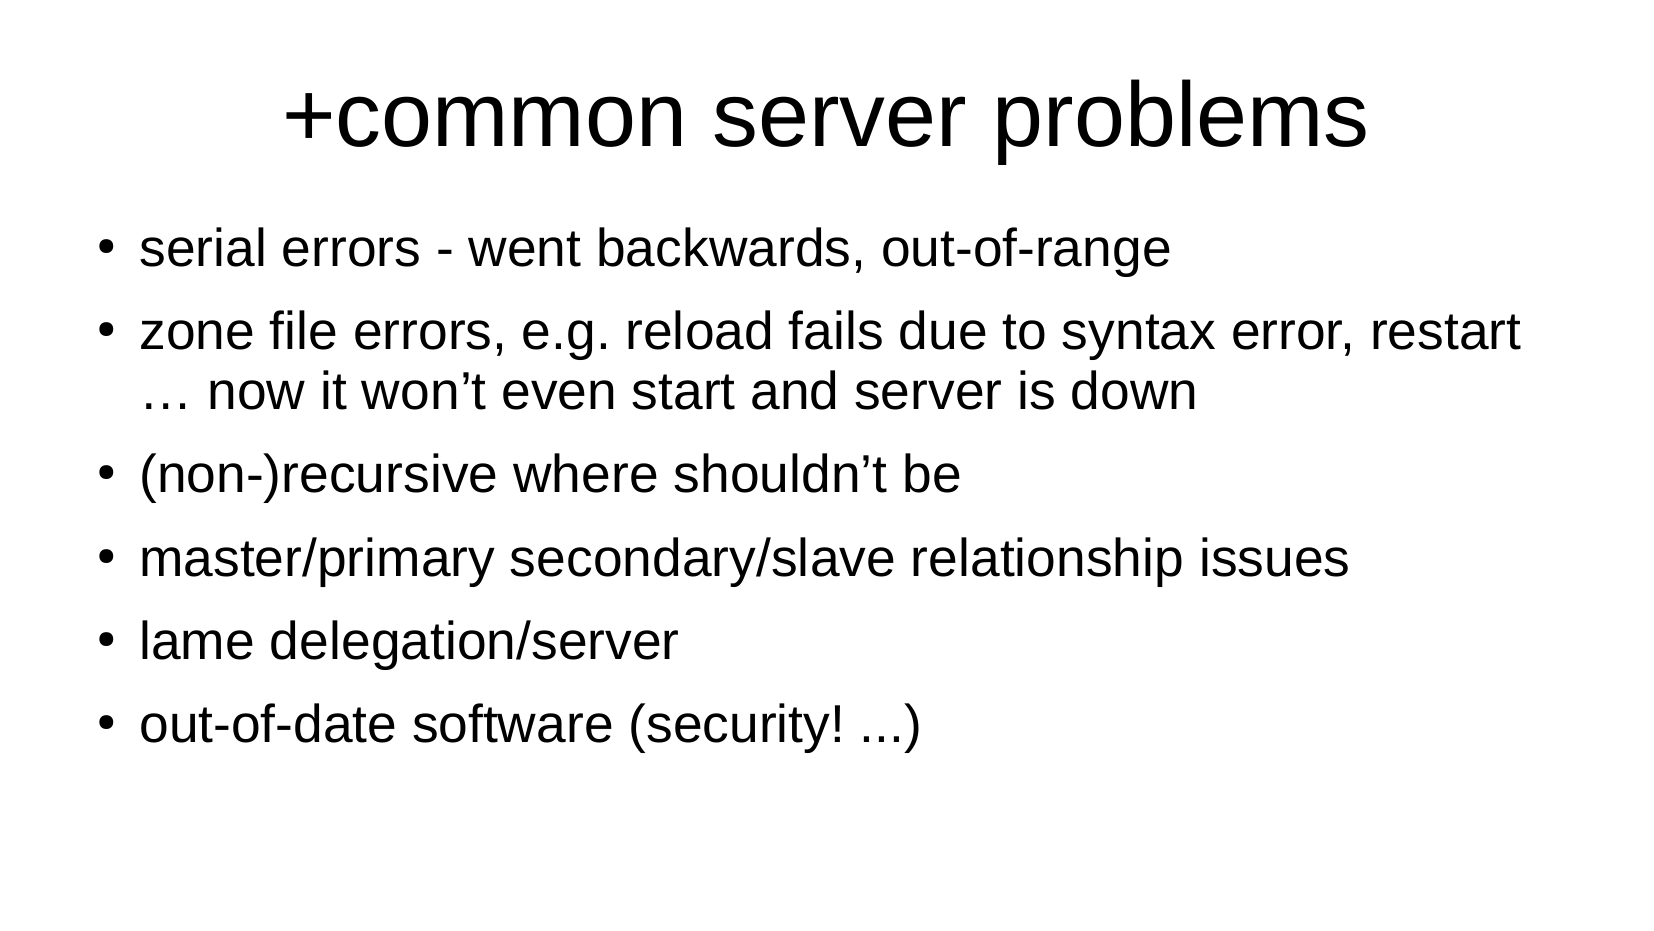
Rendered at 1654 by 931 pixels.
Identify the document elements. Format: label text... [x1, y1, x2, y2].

list serial errors - went backwards, out-of-range zone file errors, e.g. reload fails due to syntax error, restart … now it won’t even start and server is down (non-)recursive where shouldn’t be master/primary secondary/slave relationship issues lame delegation/server out-of-date software (security! ...) [82, 217, 1571, 758]
title +common server problems [82, 37, 1571, 193]
